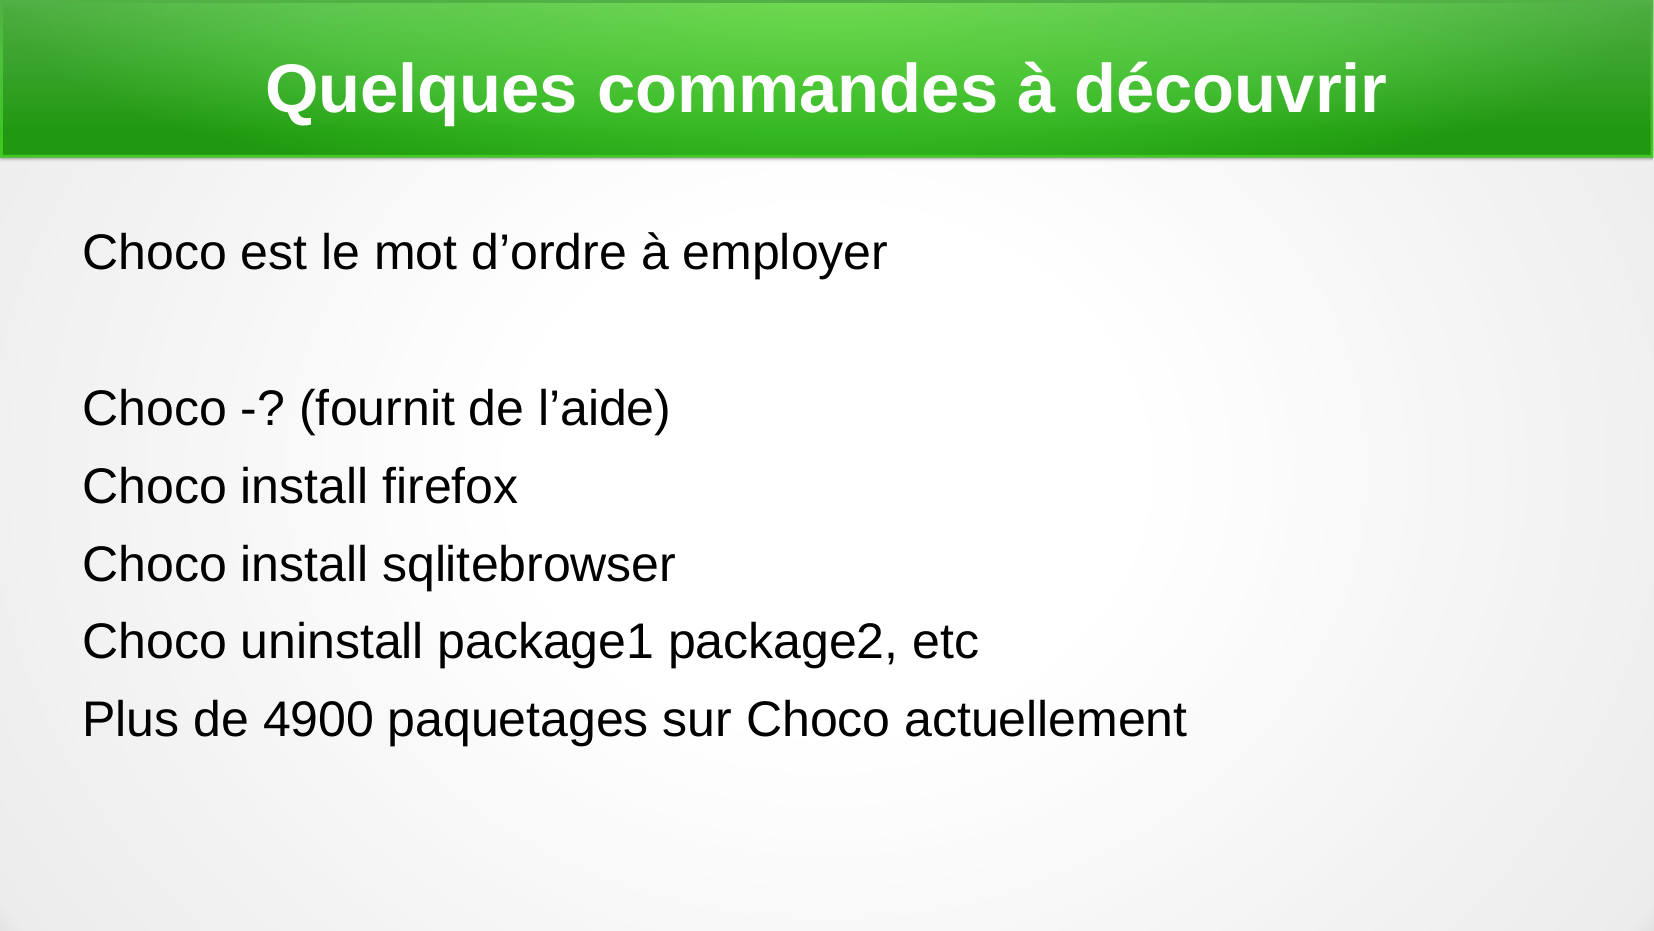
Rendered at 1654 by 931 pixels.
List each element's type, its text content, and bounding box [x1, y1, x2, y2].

list Choco est le mot d’ordre à employer Choco -? (fournit de l’aide) Choco install firefox Choco install sqlitebrowser Choco uninstall package1 package2, etc Plus de 4900 paquetages sur Choco actuellement [82, 224, 1571, 764]
title Quelques commandes à découvrir [82, 35, 1571, 142]
